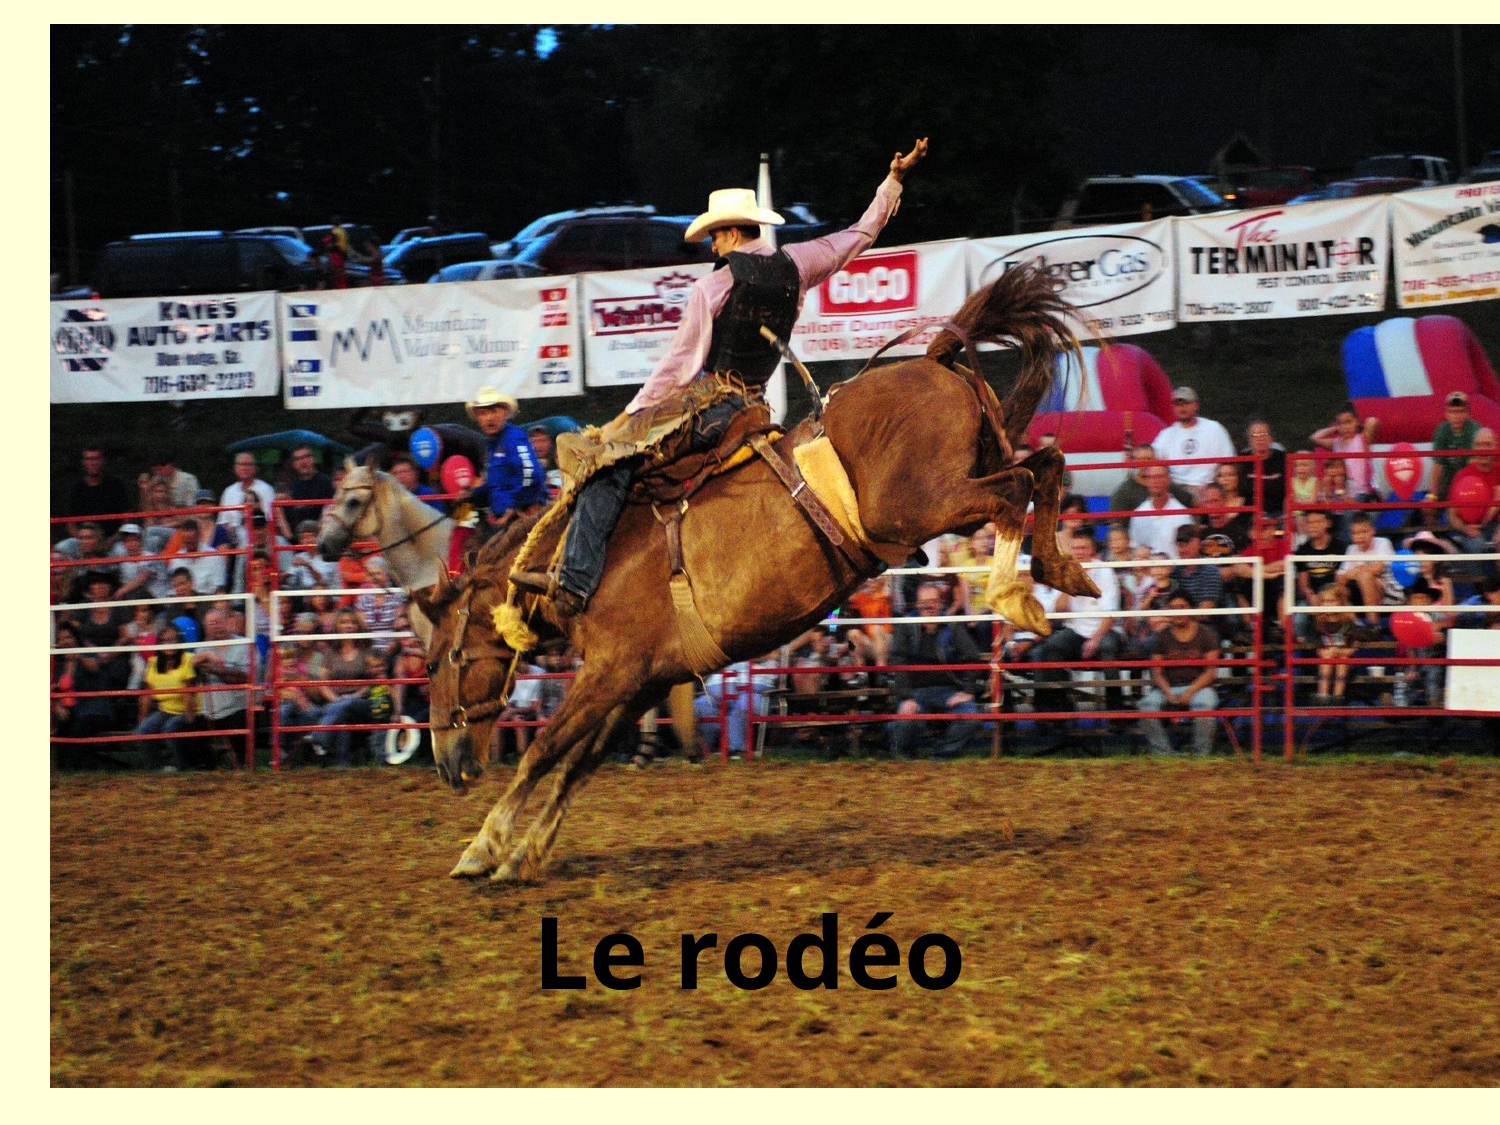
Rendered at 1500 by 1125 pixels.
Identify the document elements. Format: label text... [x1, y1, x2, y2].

text_box Le rodéo [324, 881, 1140, 1017]
picture [50, 24, 1500, 1088]
